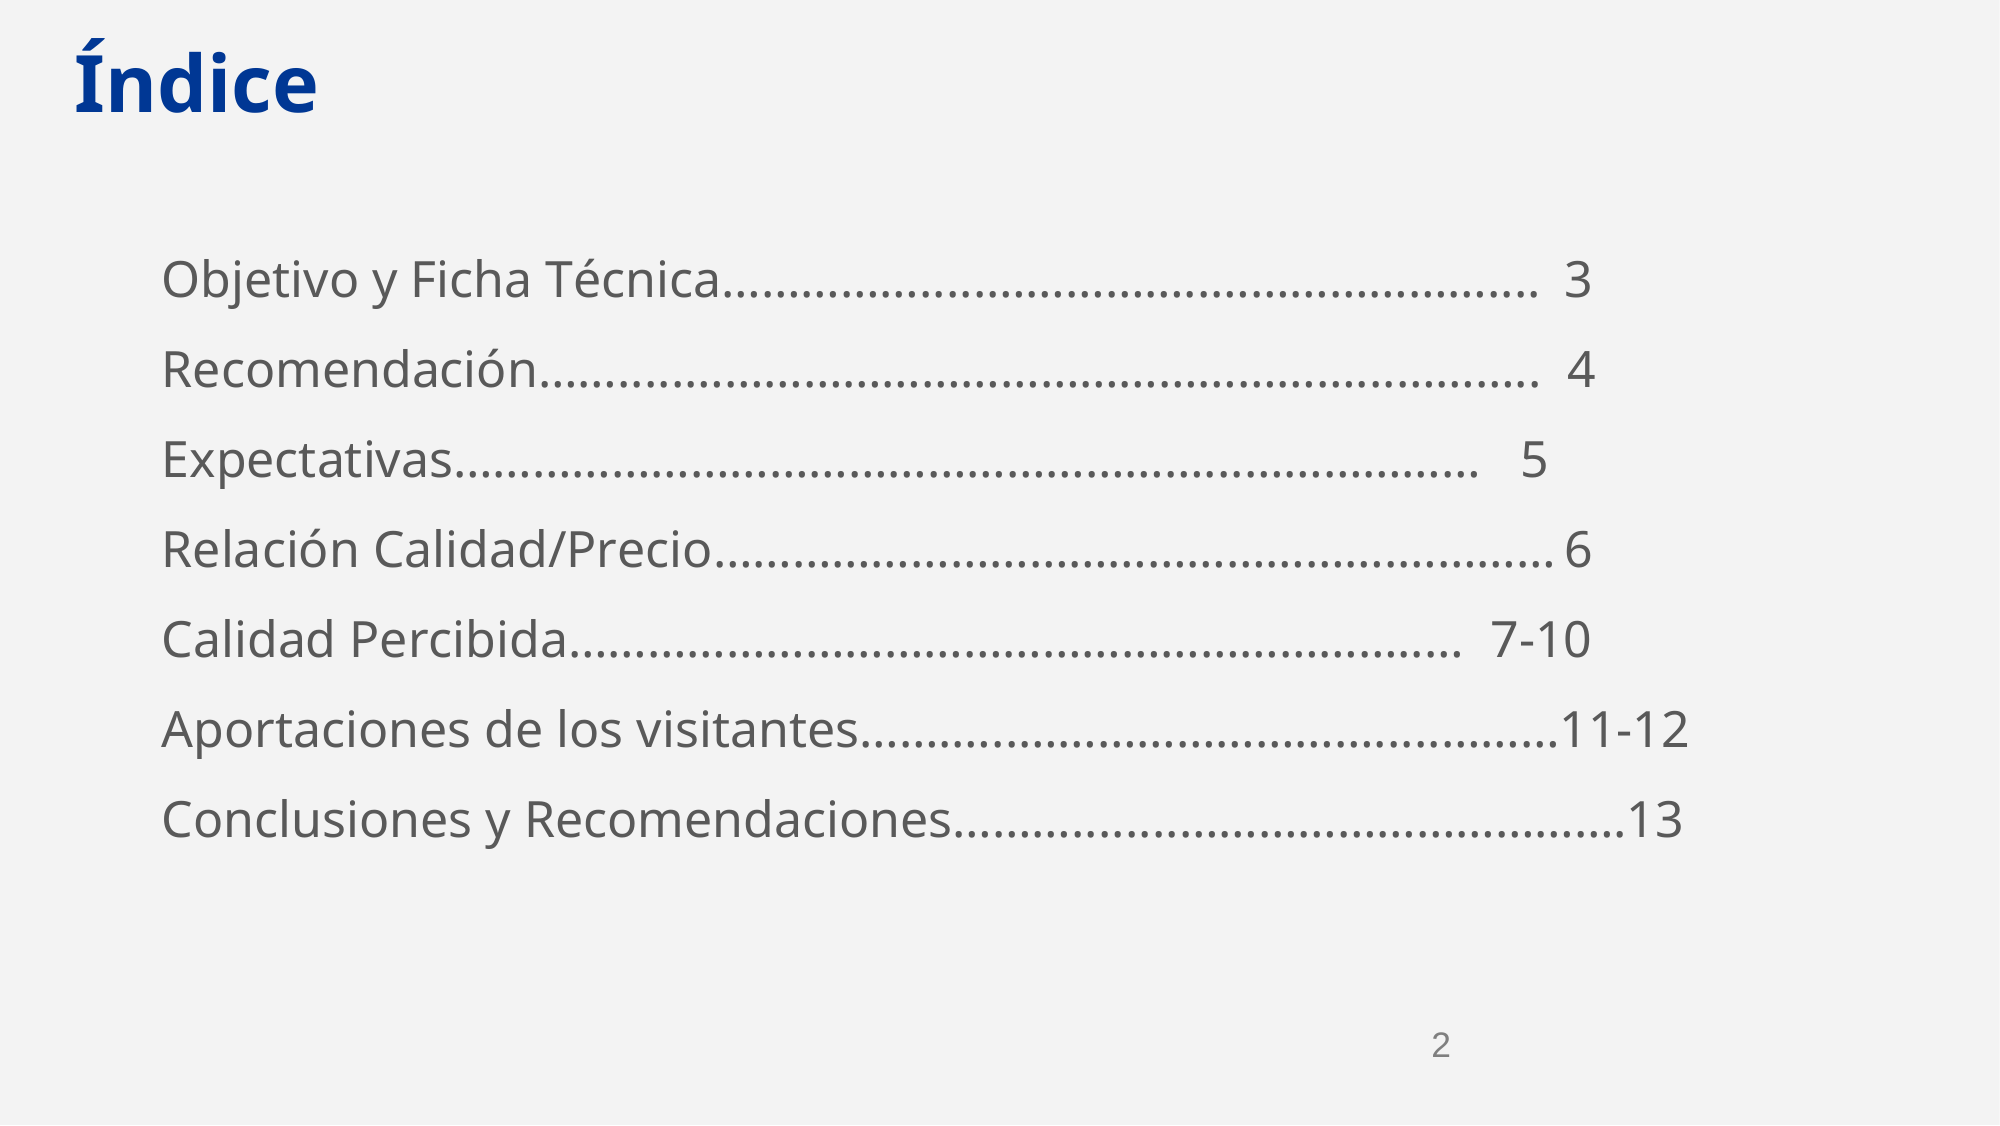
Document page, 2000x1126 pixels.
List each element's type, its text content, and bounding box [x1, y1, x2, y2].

text_box <número> [1413, 1013, 1880, 1074]
text_box Índice [59, 26, 1937, 150]
text_box Objetivo y Ficha Técnica…………….....……………..………………….... 3 Recomendación…….....……………………………………………...……….. 4 Expectativas…………………………………………………...……………… 5 Relación Calidad/Precio…………………………………………….………… 6 Calidad Percibida………………………………………………………..… 7-10 Aportaciones de los visitantes…….…..……………………….....………11-12 Conclusiones y Recomendaciones………........…………………………….13 [147, 210, 1850, 952]
